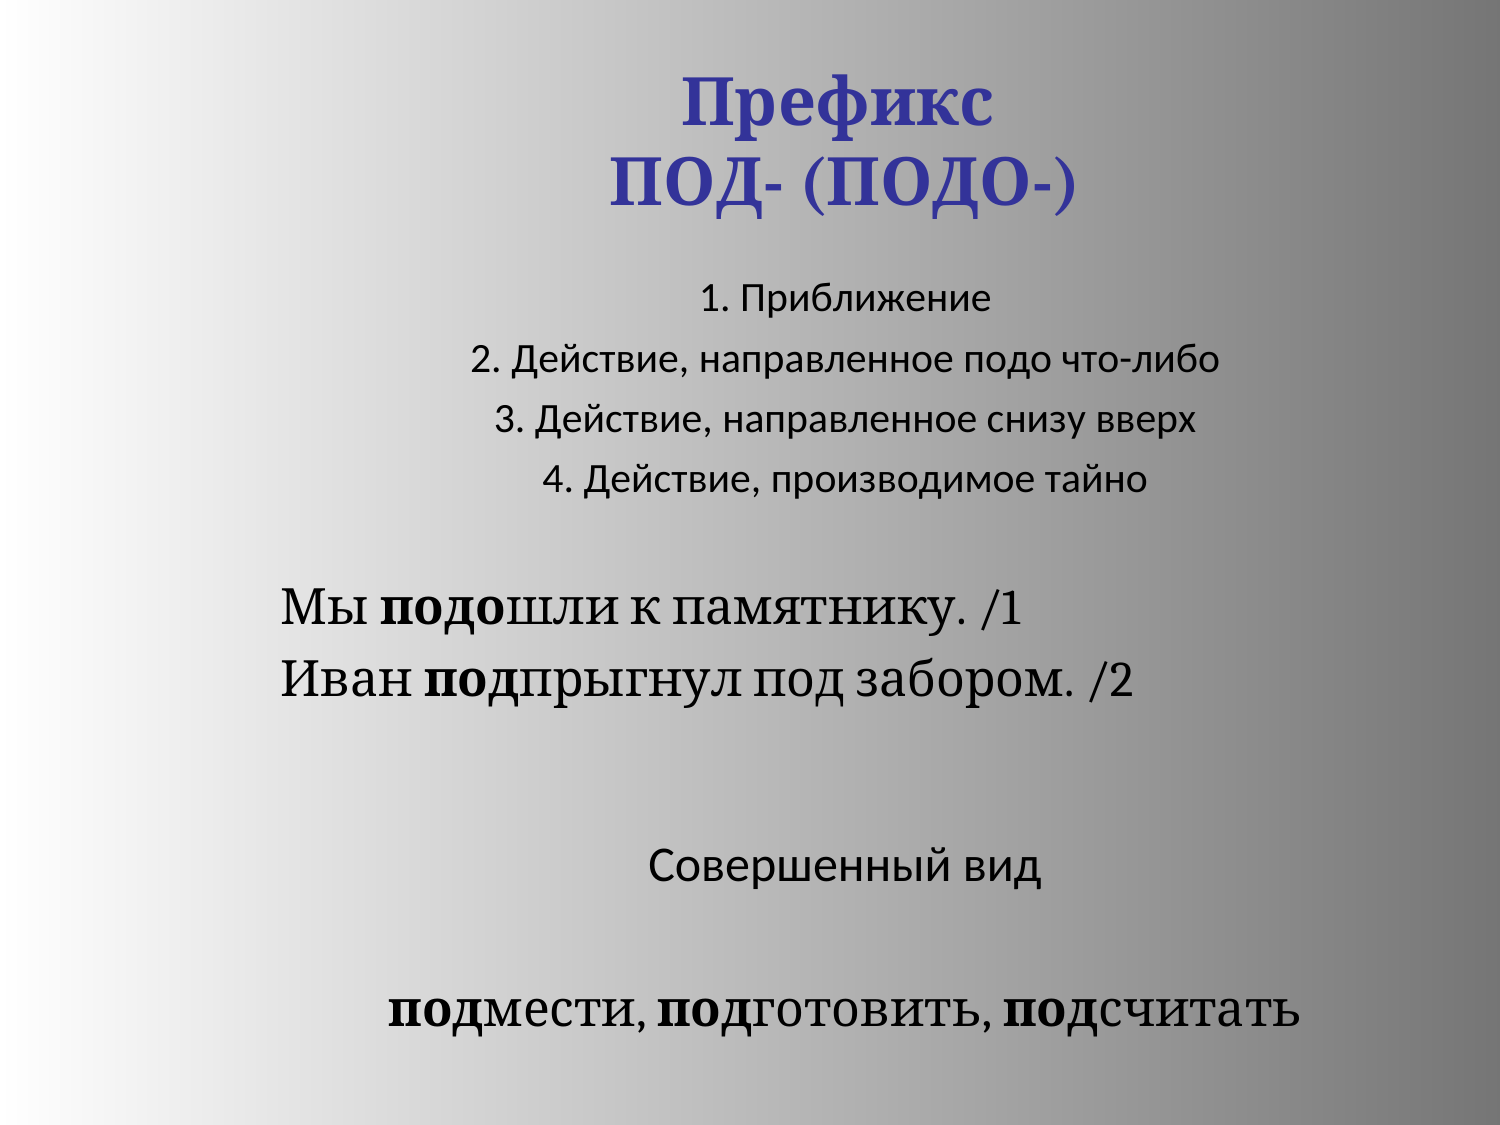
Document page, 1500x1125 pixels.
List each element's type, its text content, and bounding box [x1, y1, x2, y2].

title Префикс ПОД- (ПОДО-) [265, 45, 1426, 233]
text_box Совершенный вид подмести, подготовить, подсчитать [265, 751, 1426, 1052]
list 1. Приближение 2. Действие, направленное подо что-либо 3. Действие, направленное снизу вверх 4. Действие, производимое тайно Мы подошли к памятнику. /1 Иван подпрыгнул под забором. /2 [265, 262, 1426, 751]
